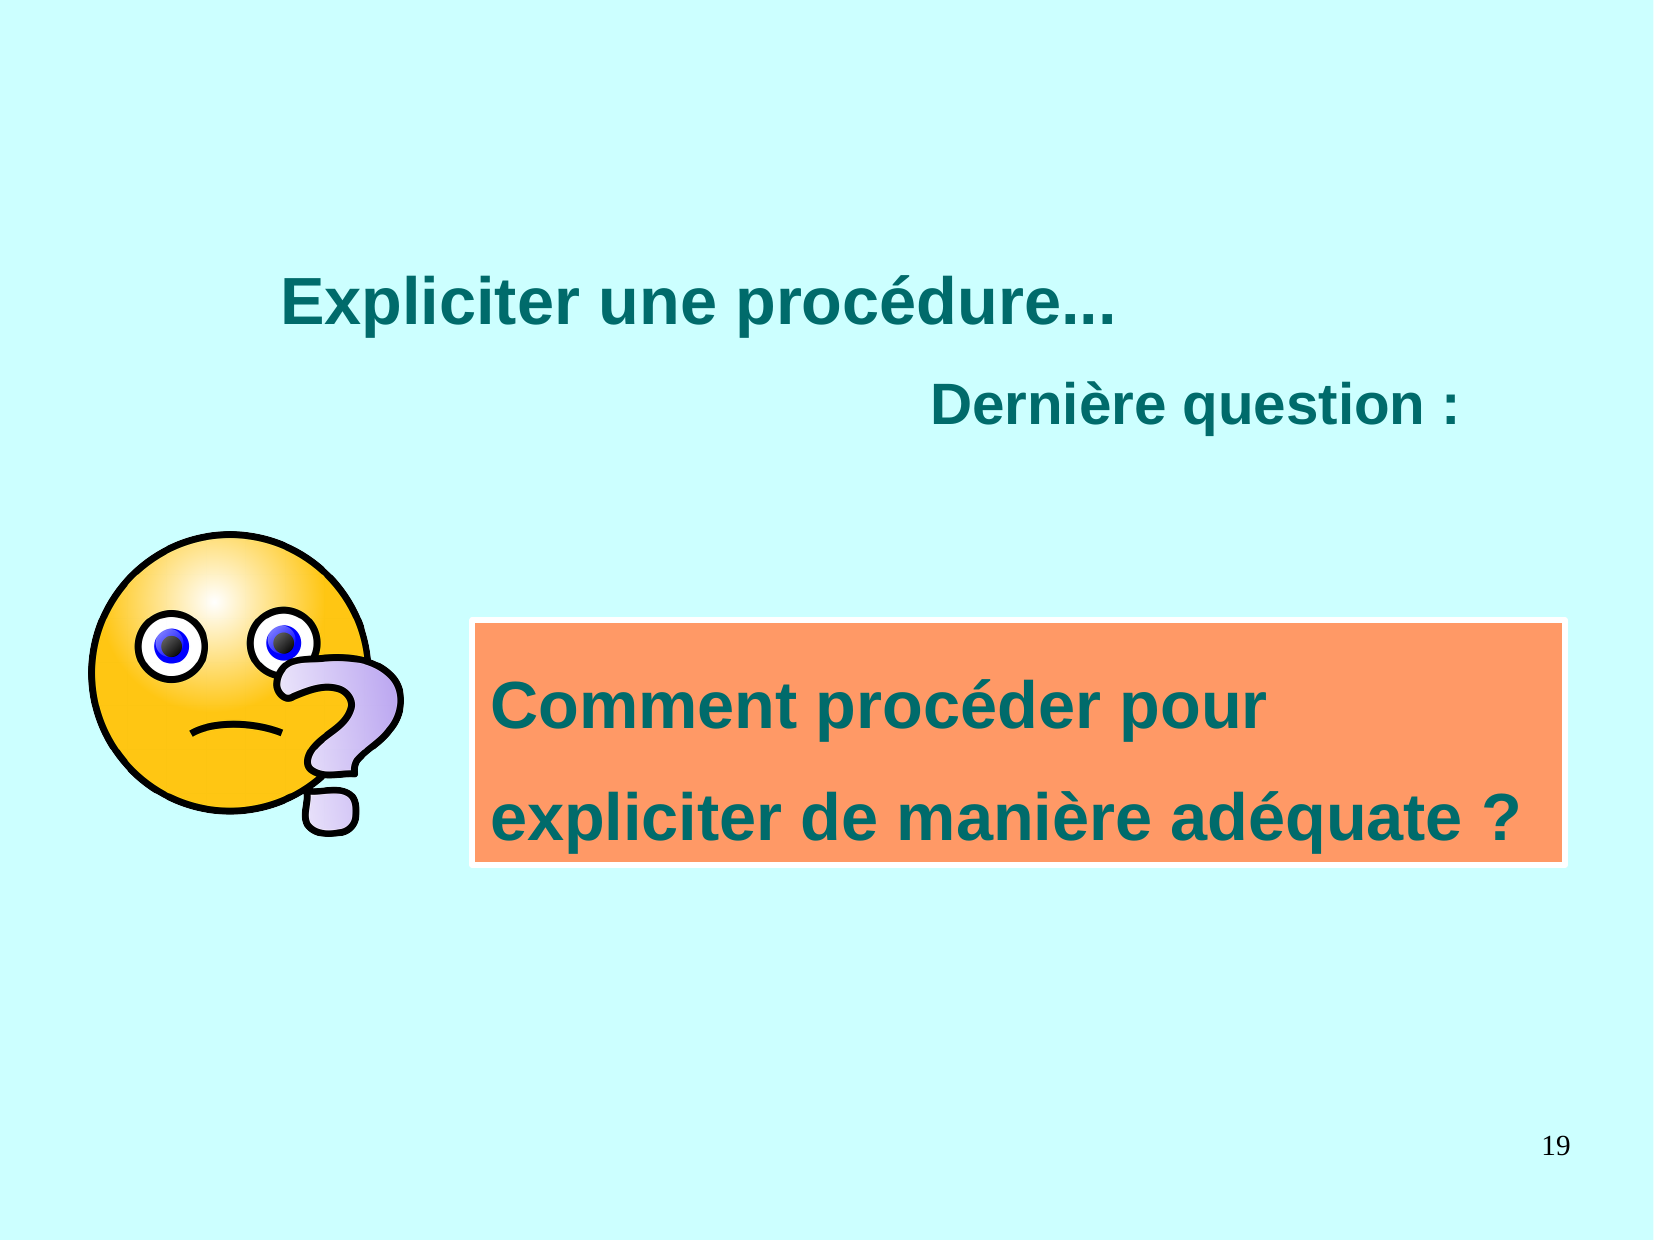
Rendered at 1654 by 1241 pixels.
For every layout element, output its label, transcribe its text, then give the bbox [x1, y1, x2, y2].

text_box Comment procéder pour expliciter de manière adéquate ? [472, 620, 1565, 866]
text_box Expliciter une procédure... Dernière question : [265, 219, 1477, 444]
picture [88, 531, 404, 837]
